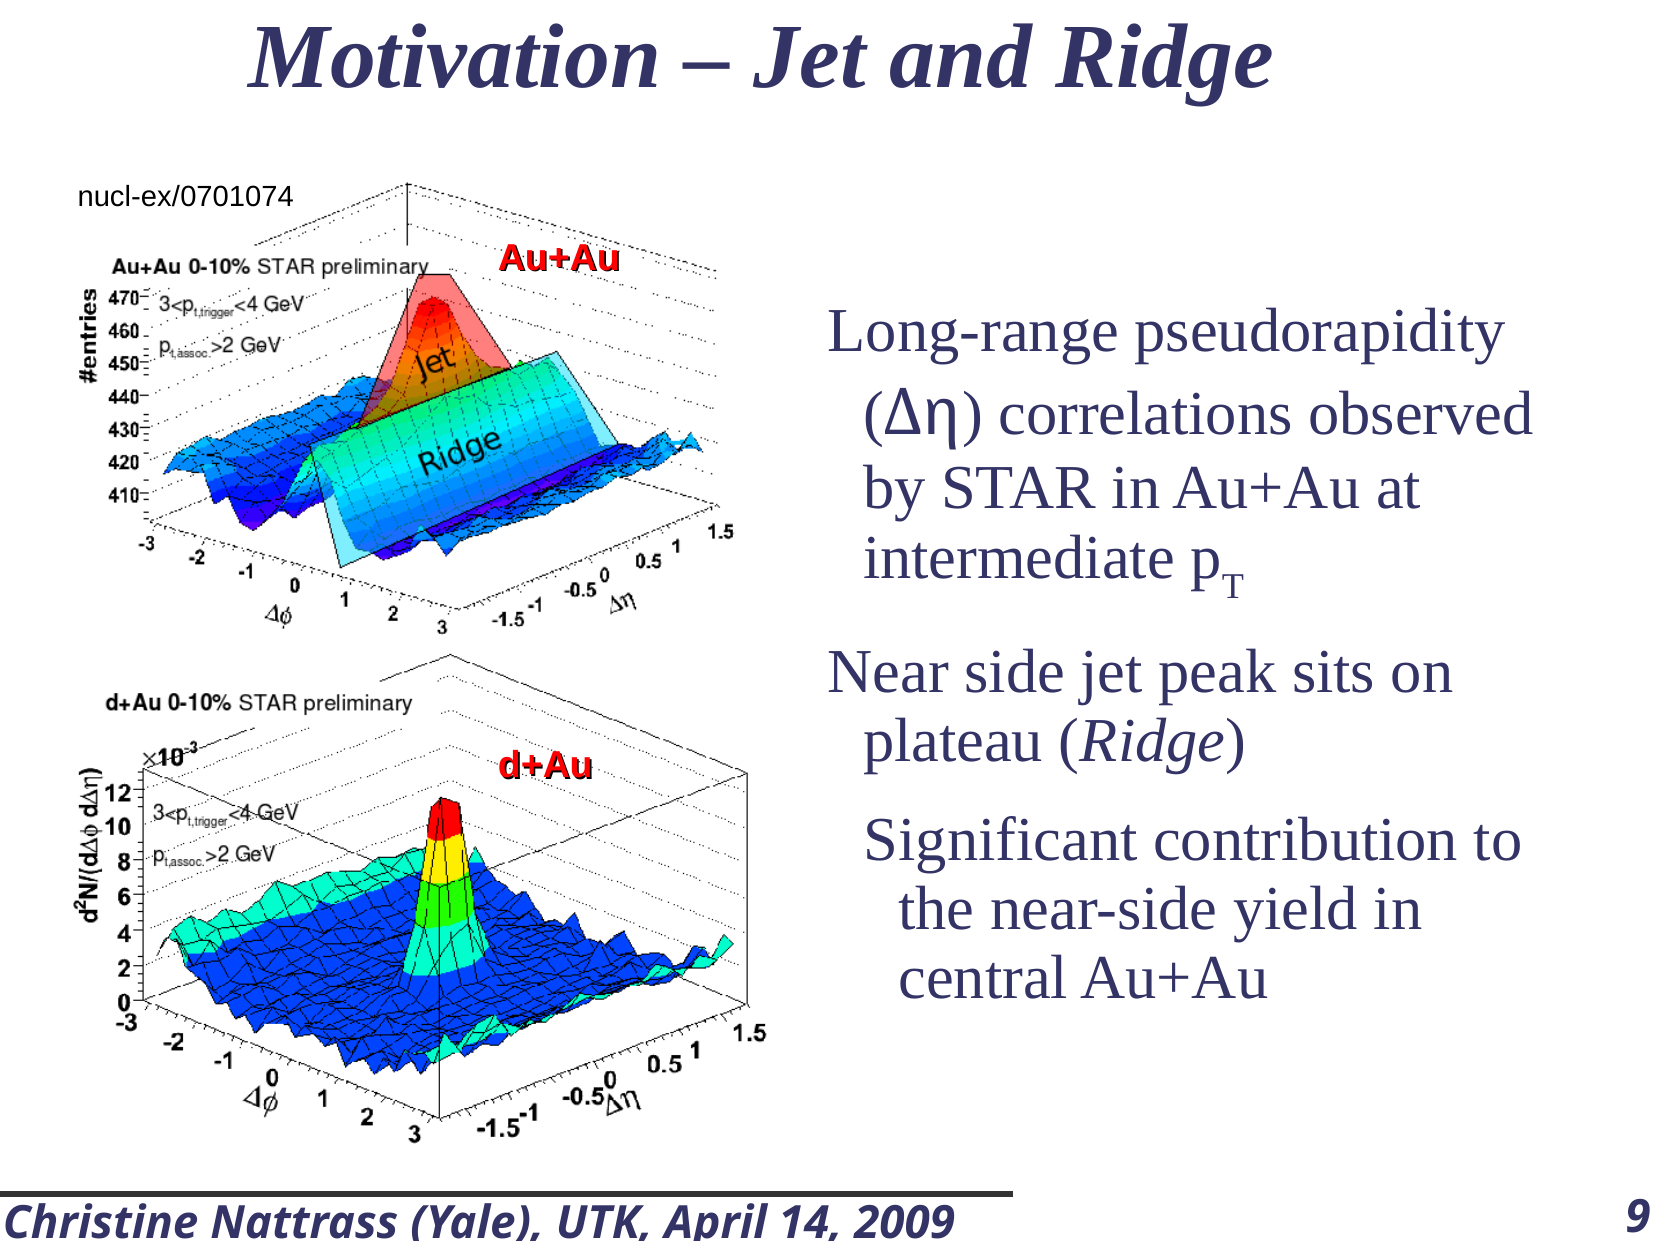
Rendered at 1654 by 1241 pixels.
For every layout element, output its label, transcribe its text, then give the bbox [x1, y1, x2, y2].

text_box d+Au [483, 736, 671, 795]
text_box Au+Au [483, 228, 671, 288]
text_box nucl-ex/0701074 [62, 176, 636, 227]
picture [72, 130, 794, 1175]
list Long-range pseudorapidity (Δη) correlations observed by STAR in Au+Au at intermediate pT Near side jet peak sits on plateau (Ridge)‏ Significant contribution to the near-side yield in central Au+Au [793, 295, 1577, 1241]
title Motivation – Jet and Ridge [11, 0, 1512, 113]
